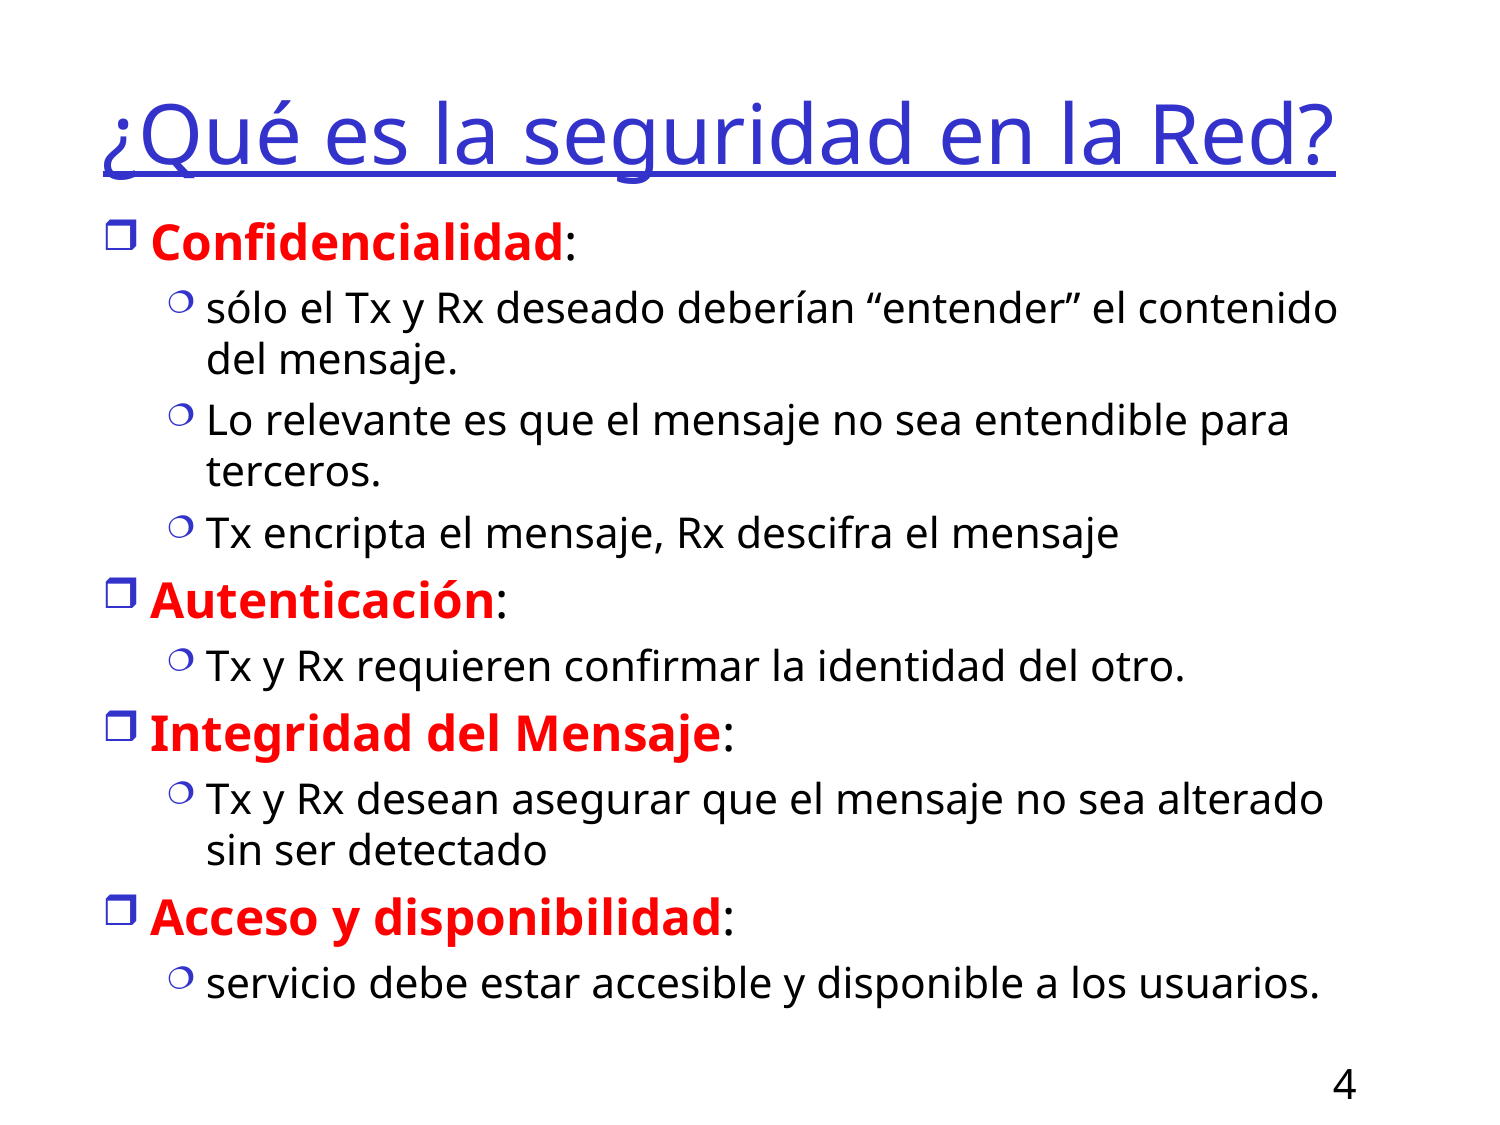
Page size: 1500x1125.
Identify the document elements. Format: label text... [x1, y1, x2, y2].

list Confidencialidad: sólo el Tx y Rx deseado deberían “entender” el contenido del mensaje. Lo relevante es que el mensaje no sea entendible para terceros. Tx encripta el mensaje, Rx descifra el mensaje Autenticación: Tx y Rx requieren confirmar la identidad del otro. Integridad del Mensaje: Tx y Rx desean asegurar que el mensaje no sea alterado sin ser detectado Acceso y disponibilidad: servicio debe estar accesible y disponible a los usuarios. [87, 203, 1363, 1026]
title ¿Qué es la seguridad en la Red? [87, 23, 1465, 239]
